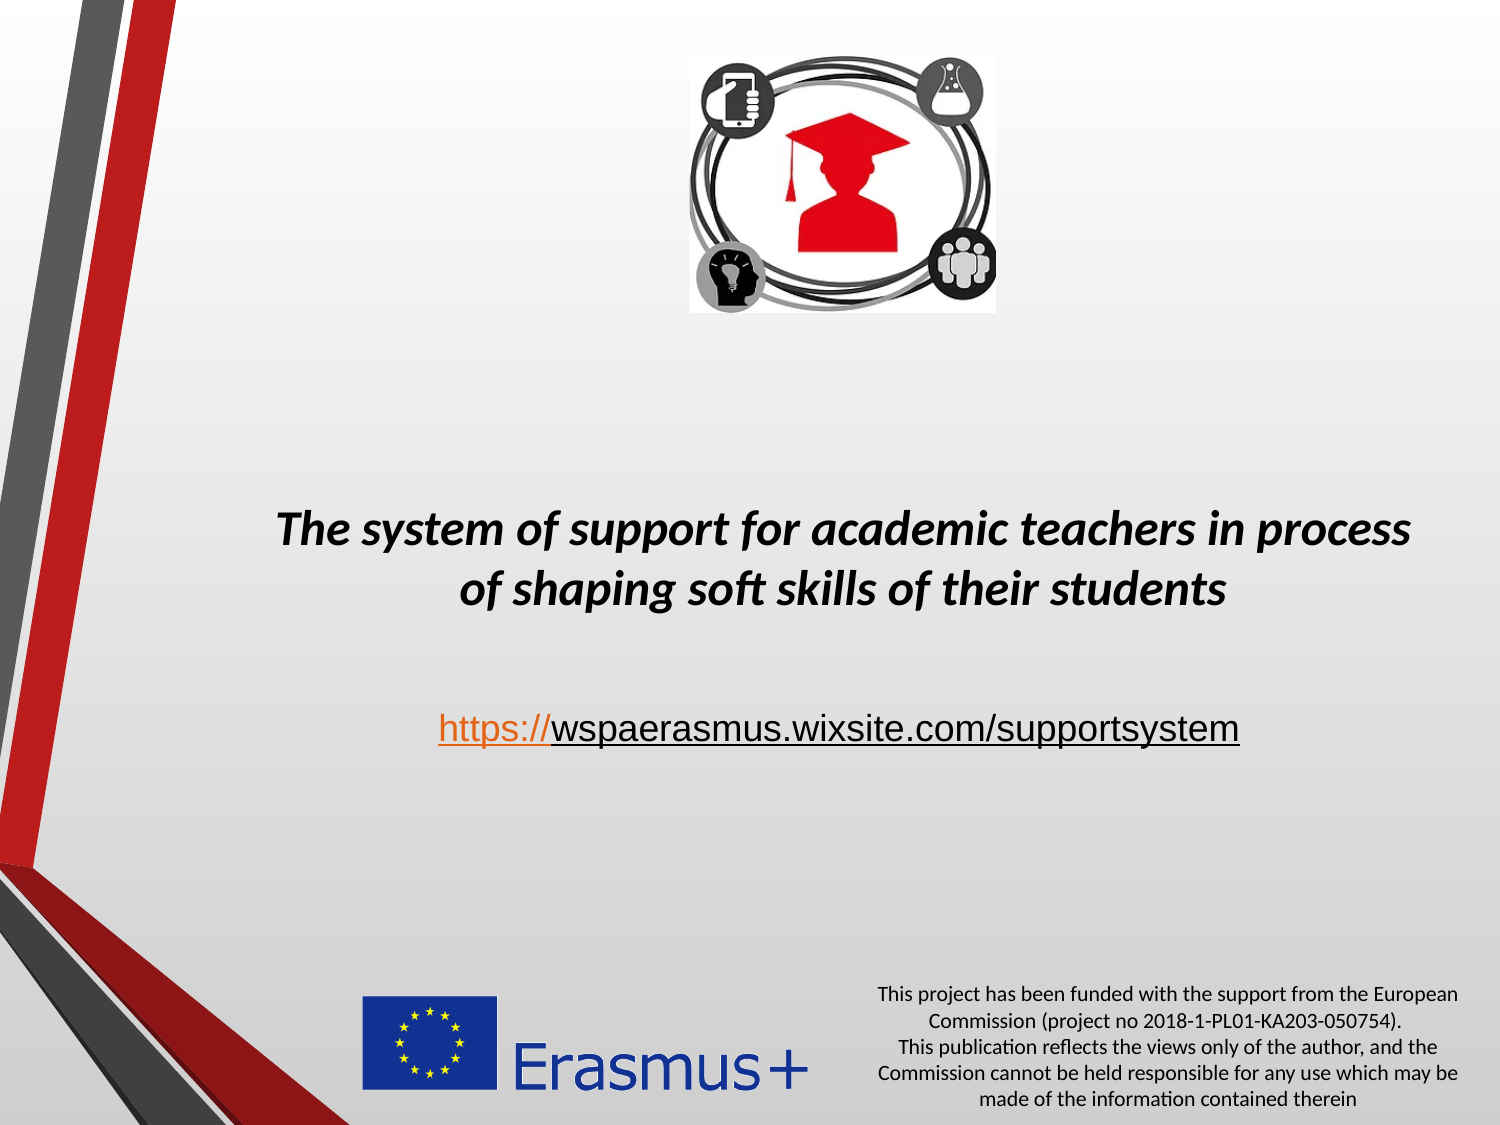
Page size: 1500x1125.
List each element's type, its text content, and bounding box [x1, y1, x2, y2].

picture [336, 969, 833, 1118]
text_box The system of support for academic teachers in process of shaping soft skills of their students [241, 488, 1446, 624]
chart [689, 56, 998, 315]
picture [689, 56, 996, 313]
text_box https://wspaerasmus.wixsite.com/supportsystem [242, 696, 1447, 757]
text_box This project has been funded with the support from the European Commission (project no 2018-1-PL01-KA203-050754). This publication reflects the views only of the author, and the Commission cannot be held responsible for any use which may be made of the information contained therein [856, 972, 1481, 1119]
